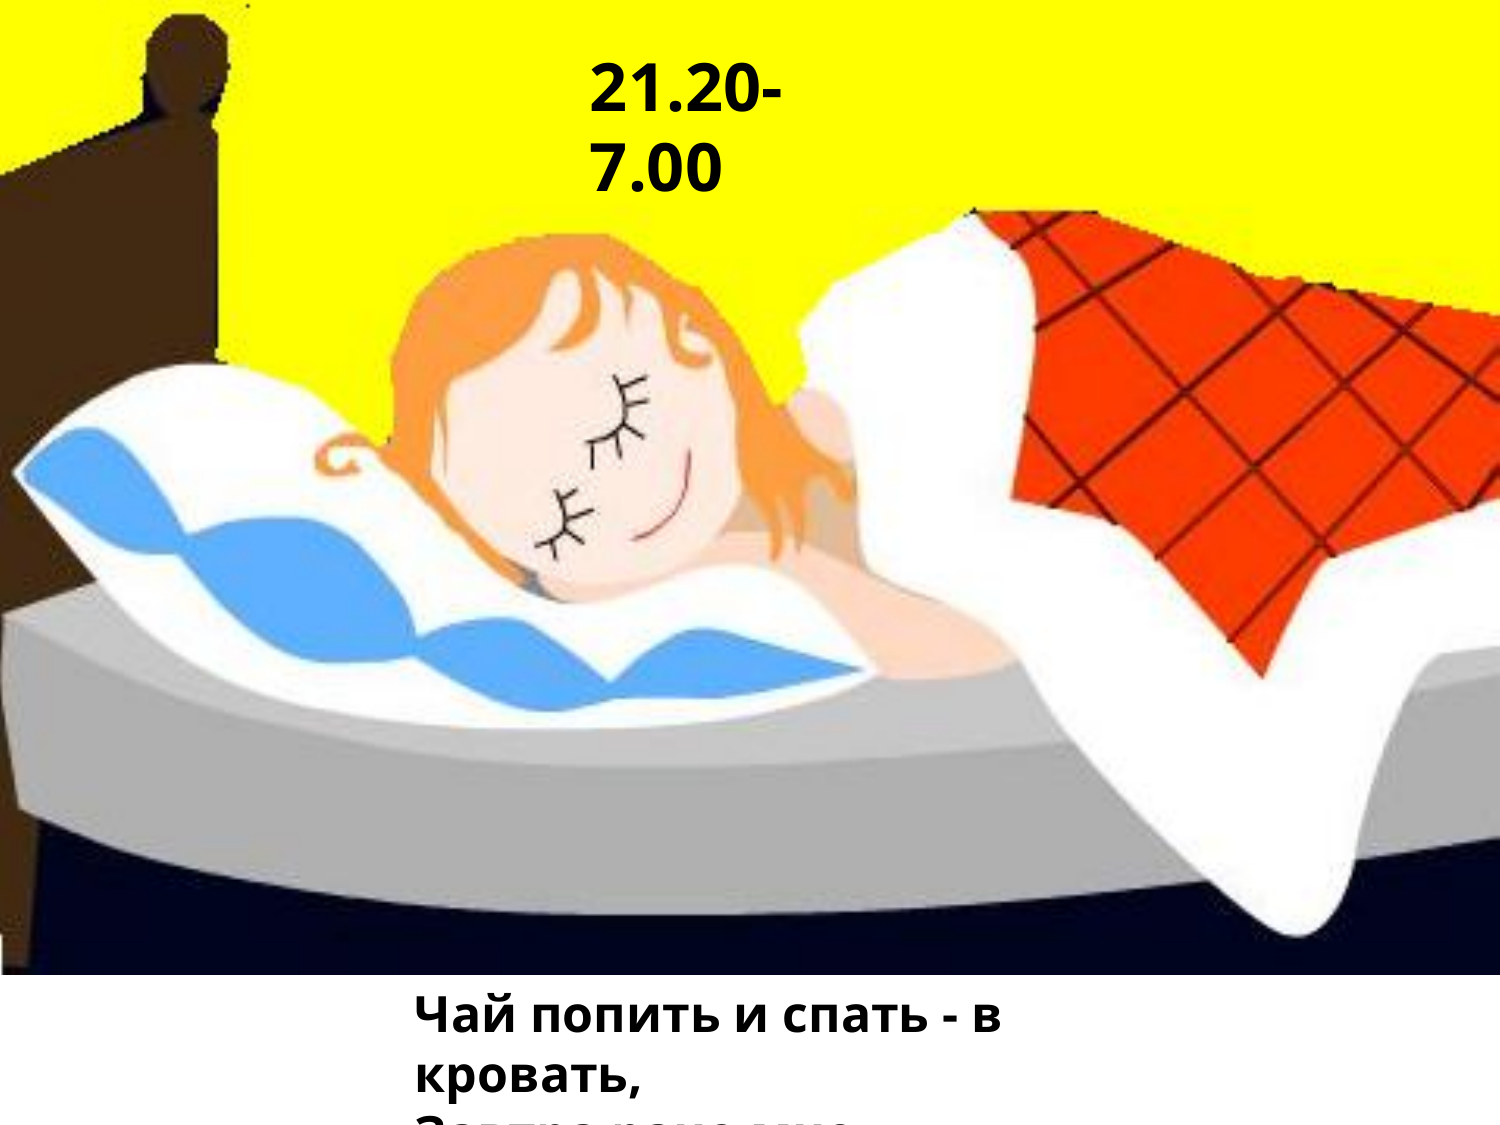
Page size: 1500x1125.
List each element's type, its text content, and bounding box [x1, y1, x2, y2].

text_box 21.20-7.00 [574, 37, 888, 213]
text_box Чай попить и спать - в кровать, Завтра рано мне вставать! [399, 974, 1125, 1125]
picture [0, 0, 1500, 975]
